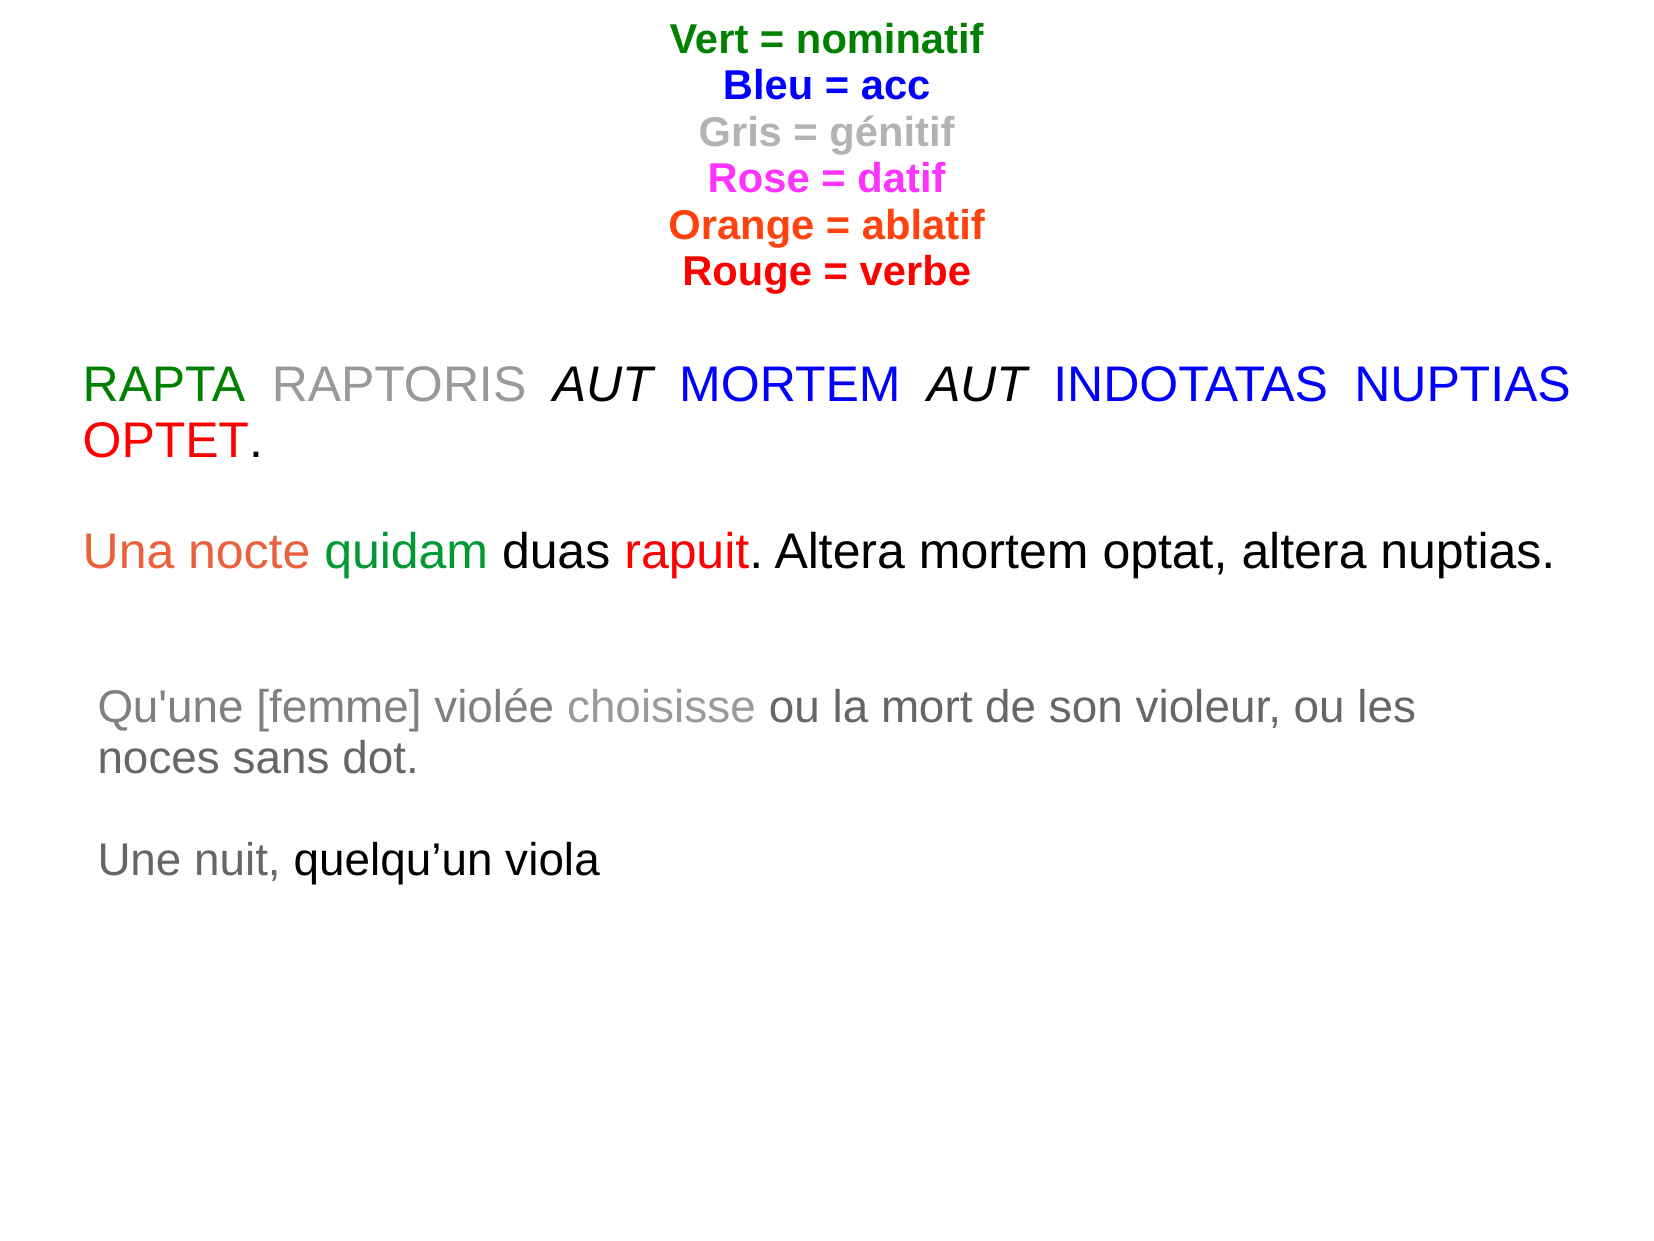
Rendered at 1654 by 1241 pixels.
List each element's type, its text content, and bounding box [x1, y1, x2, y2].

title Vert = nominatif Bleu = acc Gris = génitif Rose = datif Orange = ablatif Rouge = verbe [198, 0, 1455, 319]
subtitle RAPTA RAPTORIS AUT MORTEM AUT INDOTATAS NUPTIAS OPTET. Una nocte quidam duas rapuit. Altera mortem optat, altera nuptias. [82, 337, 1571, 674]
text_box Qu'une [femme] violée choisisse ou la mort de son violeur, ou les noces sans dot. Une nuit, quelqu’un viola [82, 673, 1560, 893]
